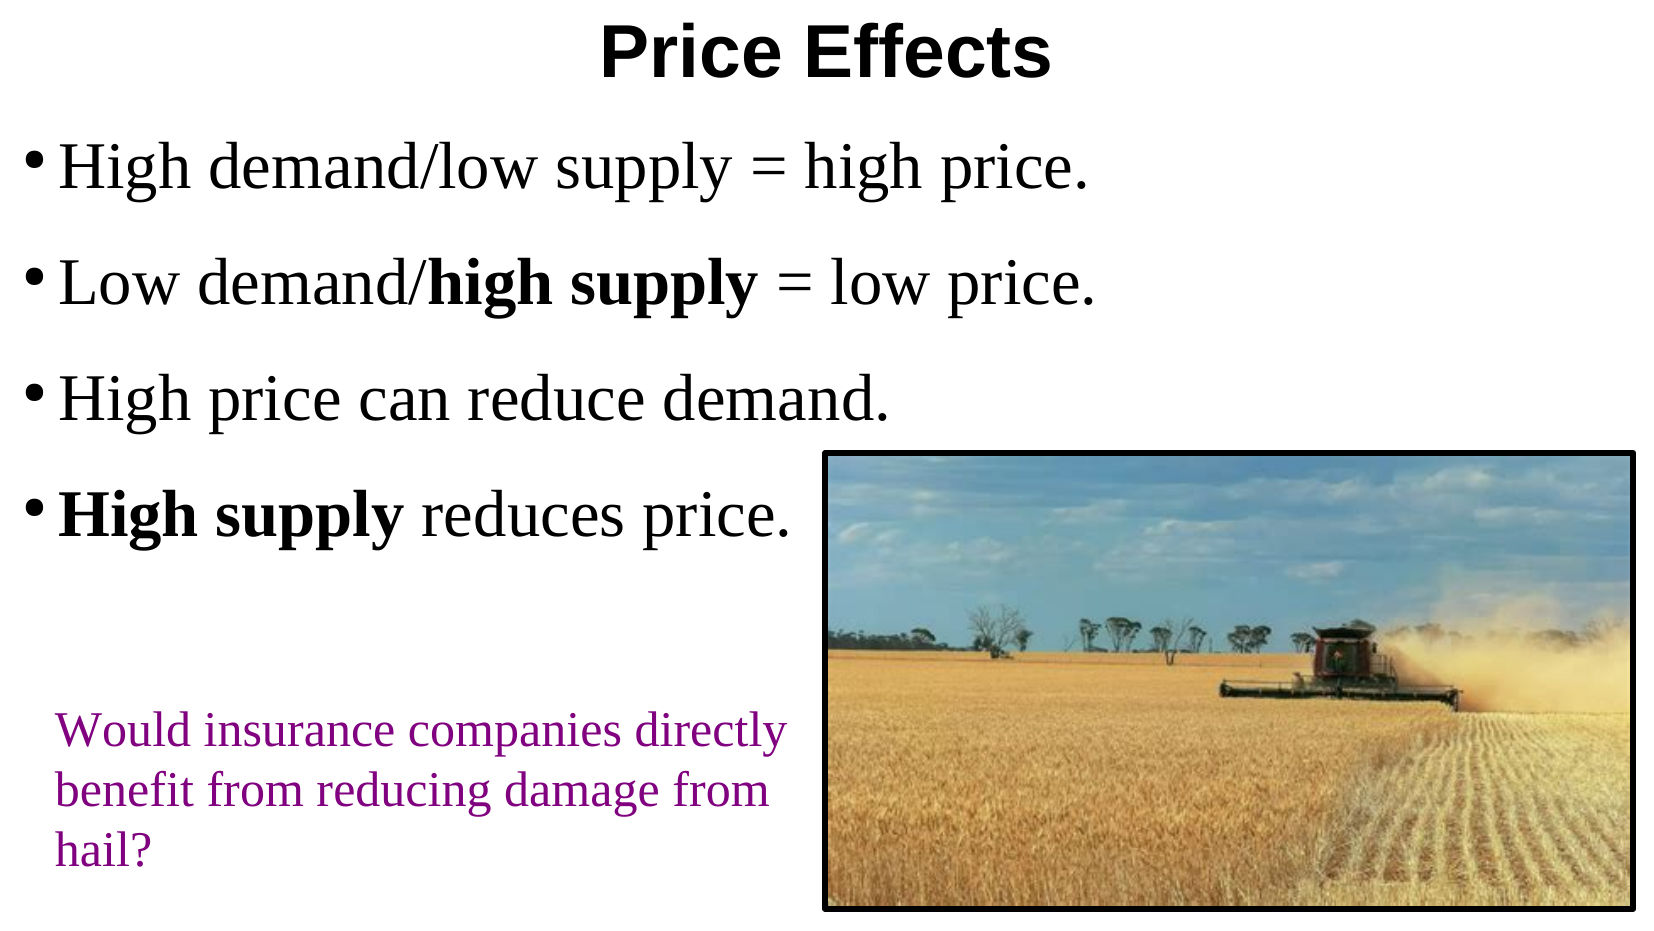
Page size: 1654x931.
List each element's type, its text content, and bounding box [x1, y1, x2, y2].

picture [828, 455, 1631, 906]
text_box High demand/low supply = high price. Low demand/high supply = low price. High price can reduce demand. High supply reduces price. [7, 114, 1592, 563]
title Price Effects [0, 0, 1654, 107]
text_box Would insurance companies directly benefit from reducing damage from hail? [40, 689, 829, 885]
